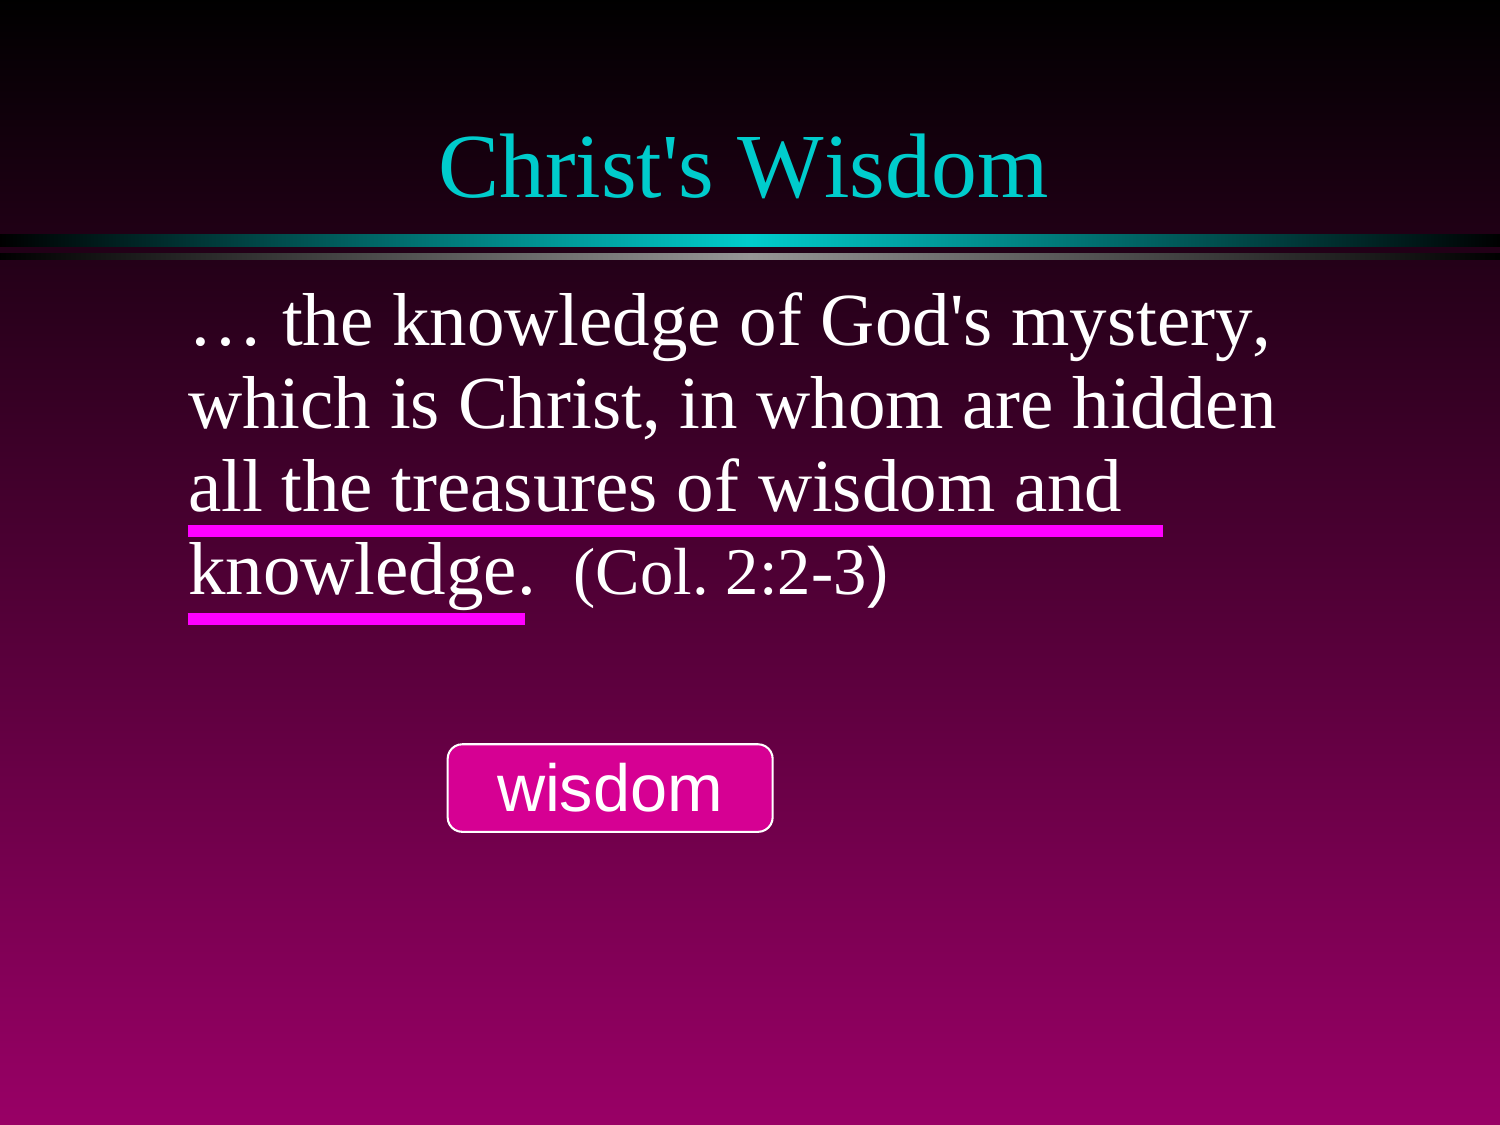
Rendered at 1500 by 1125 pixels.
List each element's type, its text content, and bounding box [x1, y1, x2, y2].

text_box wisdom [447, 744, 773, 832]
title Christ's Wisdom [99, 37, 1388, 225]
text_box … the knowledge of God's mystery, which is Christ, in whom are hidden all the treasures of wisdom and knowledge. (Col. 2:2-3) [173, 271, 1374, 619]
